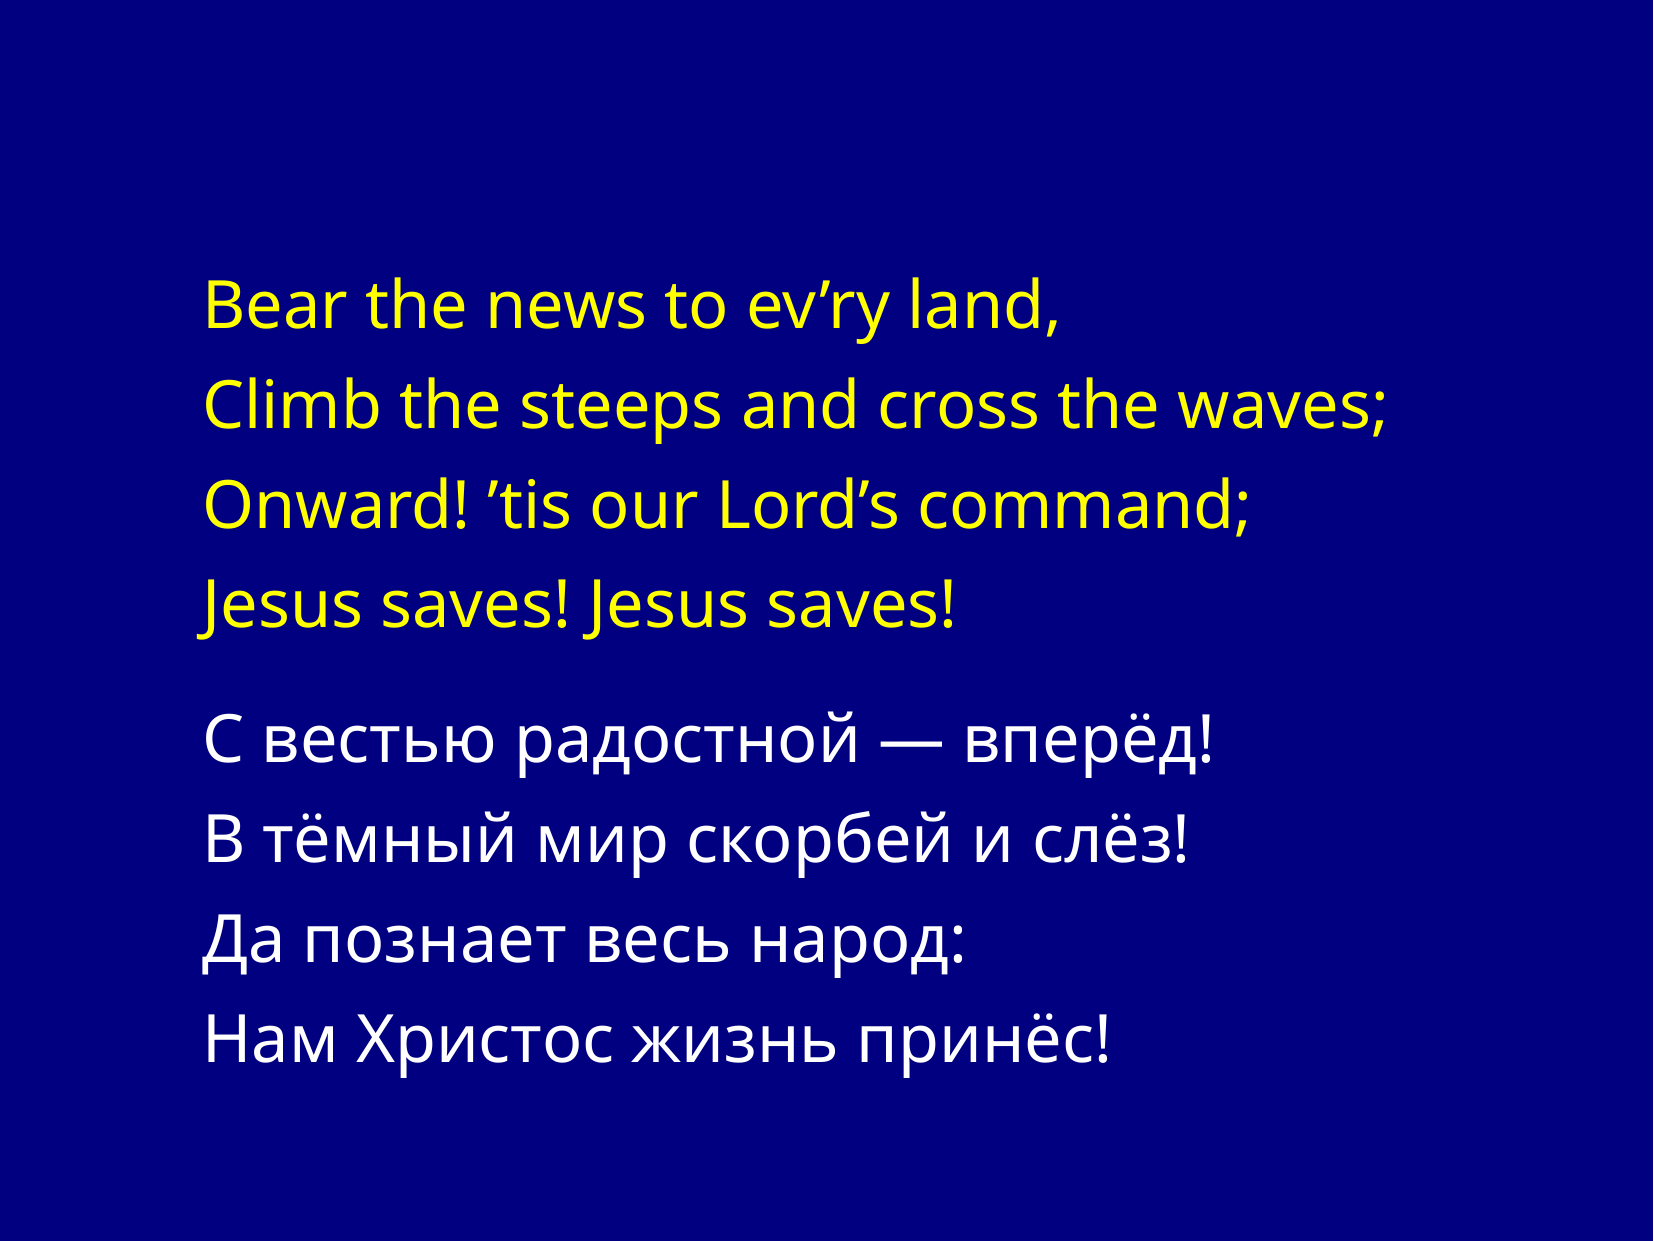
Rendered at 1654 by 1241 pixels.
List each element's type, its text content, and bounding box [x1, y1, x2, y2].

text_box Bear the news to ev’ry land, Climb the steeps and cross the waves; Onward! ’tis our Lord’s command; Jesus saves! Jesus saves! [75, 150, 1576, 638]
text_box С вестью радостной — вперёд! В тёмный мир скорбей и слёз! Да познает весь народ: Нам Христос жизнь принёс! [75, 675, 1576, 1163]
